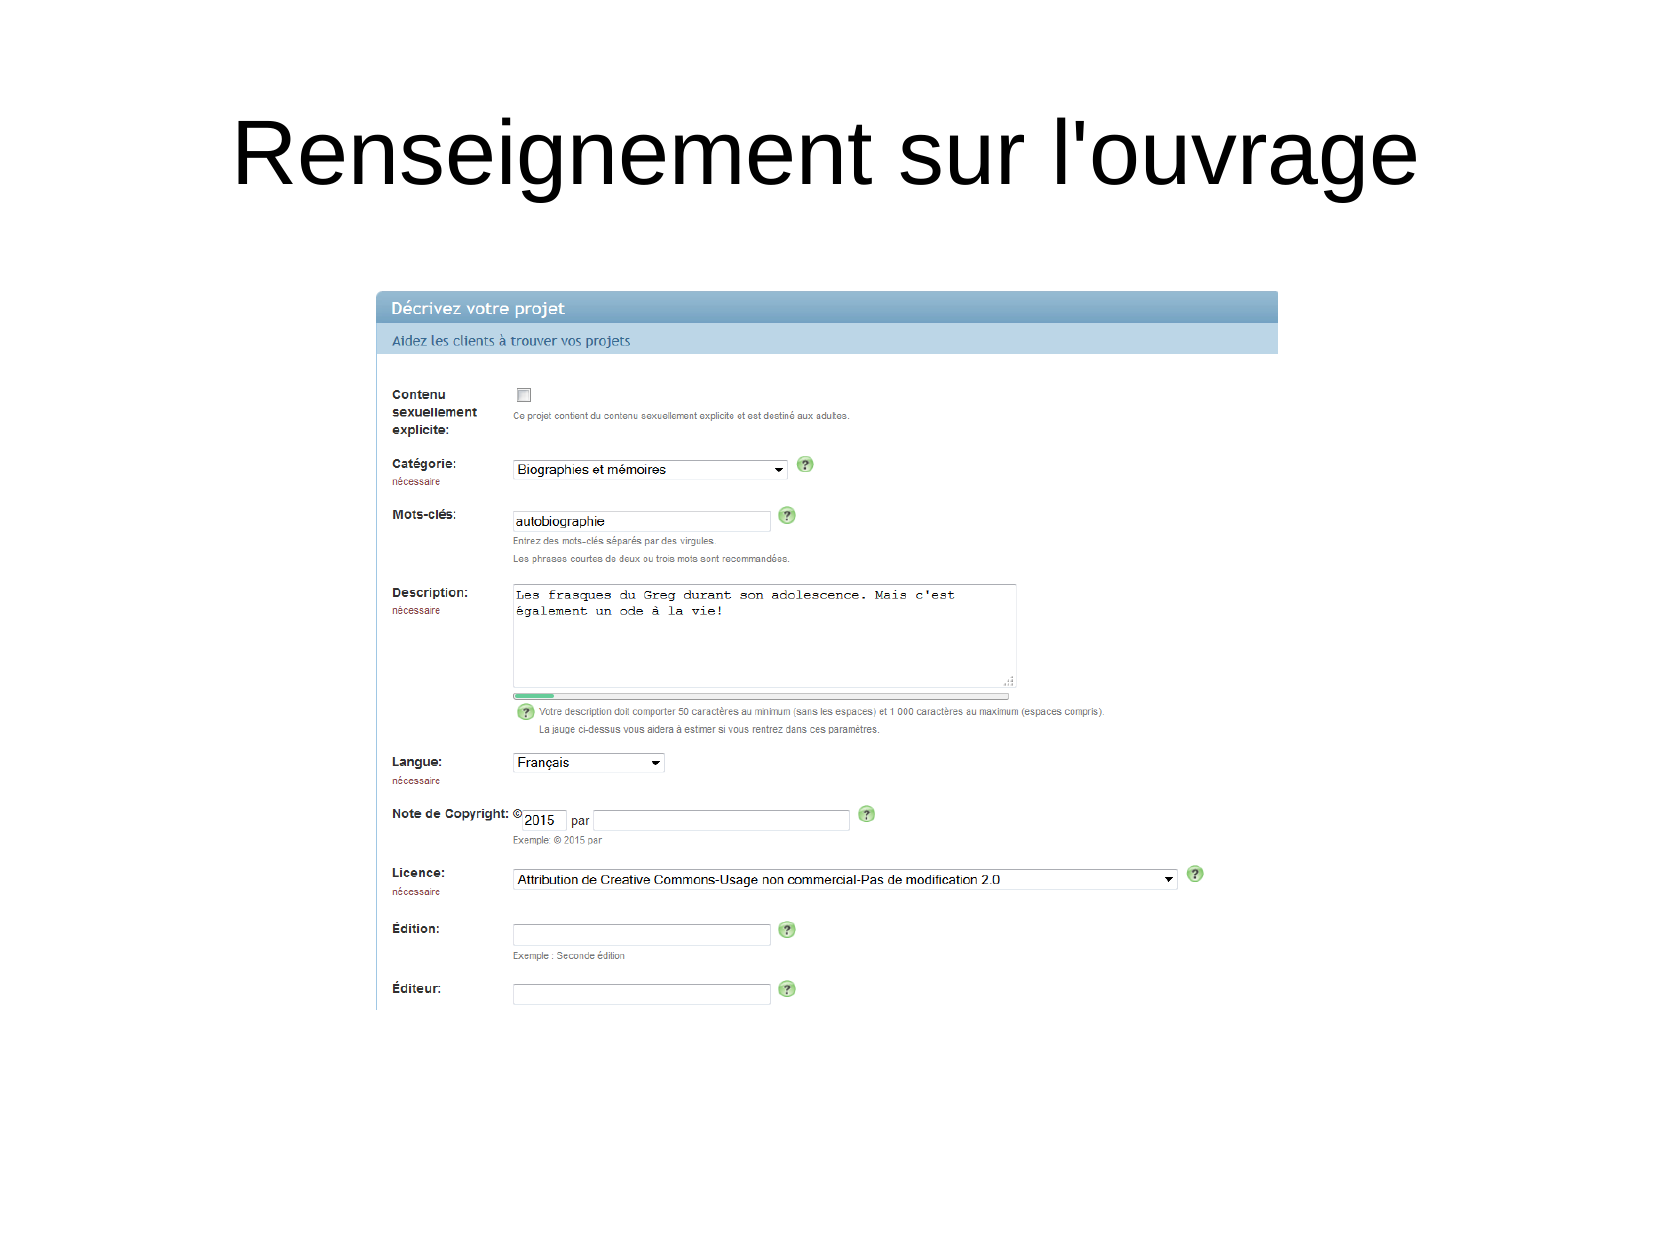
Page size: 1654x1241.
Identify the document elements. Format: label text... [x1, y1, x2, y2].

title Renseignement sur l'ouvrage [82, 49, 1571, 257]
picture [375, 290, 1278, 1010]
